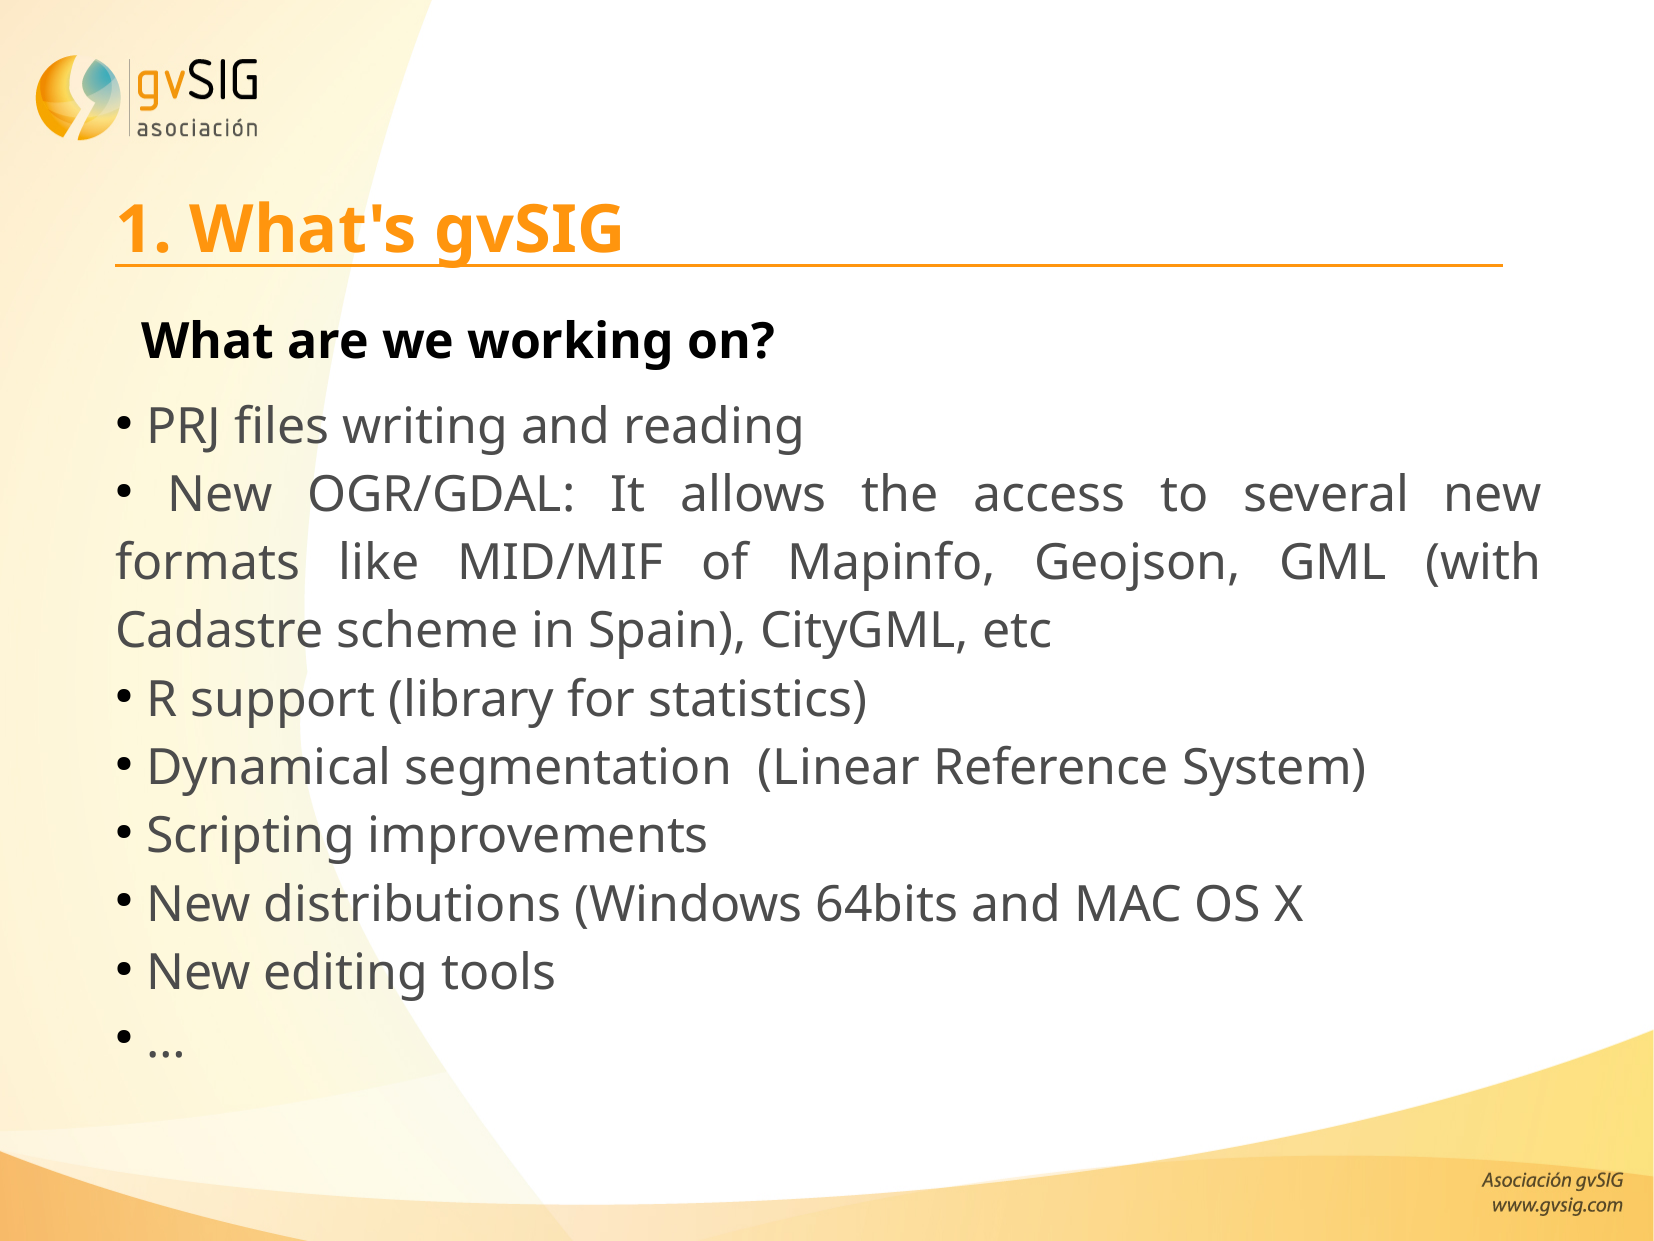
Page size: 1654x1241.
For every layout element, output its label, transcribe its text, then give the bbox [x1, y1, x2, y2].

text_box PRJ files writing and reading New OGR/GDAL: It allows the access to several new formats like MID/MIF of Mapinfo, Geojson, GML (with Cadastre scheme in Spain), CityGML, etc R support (library for statistics) Dynamical segmentation (Linear Reference System) Scripting improvements New distributions (Windows 64bits and MAC OS X New editing tools … [100, 382, 1557, 983]
title What are we working on? [141, 260, 1438, 382]
title 1. What's gvSIG [115, 177, 1604, 276]
picture [0, 0, 1654, 1241]
